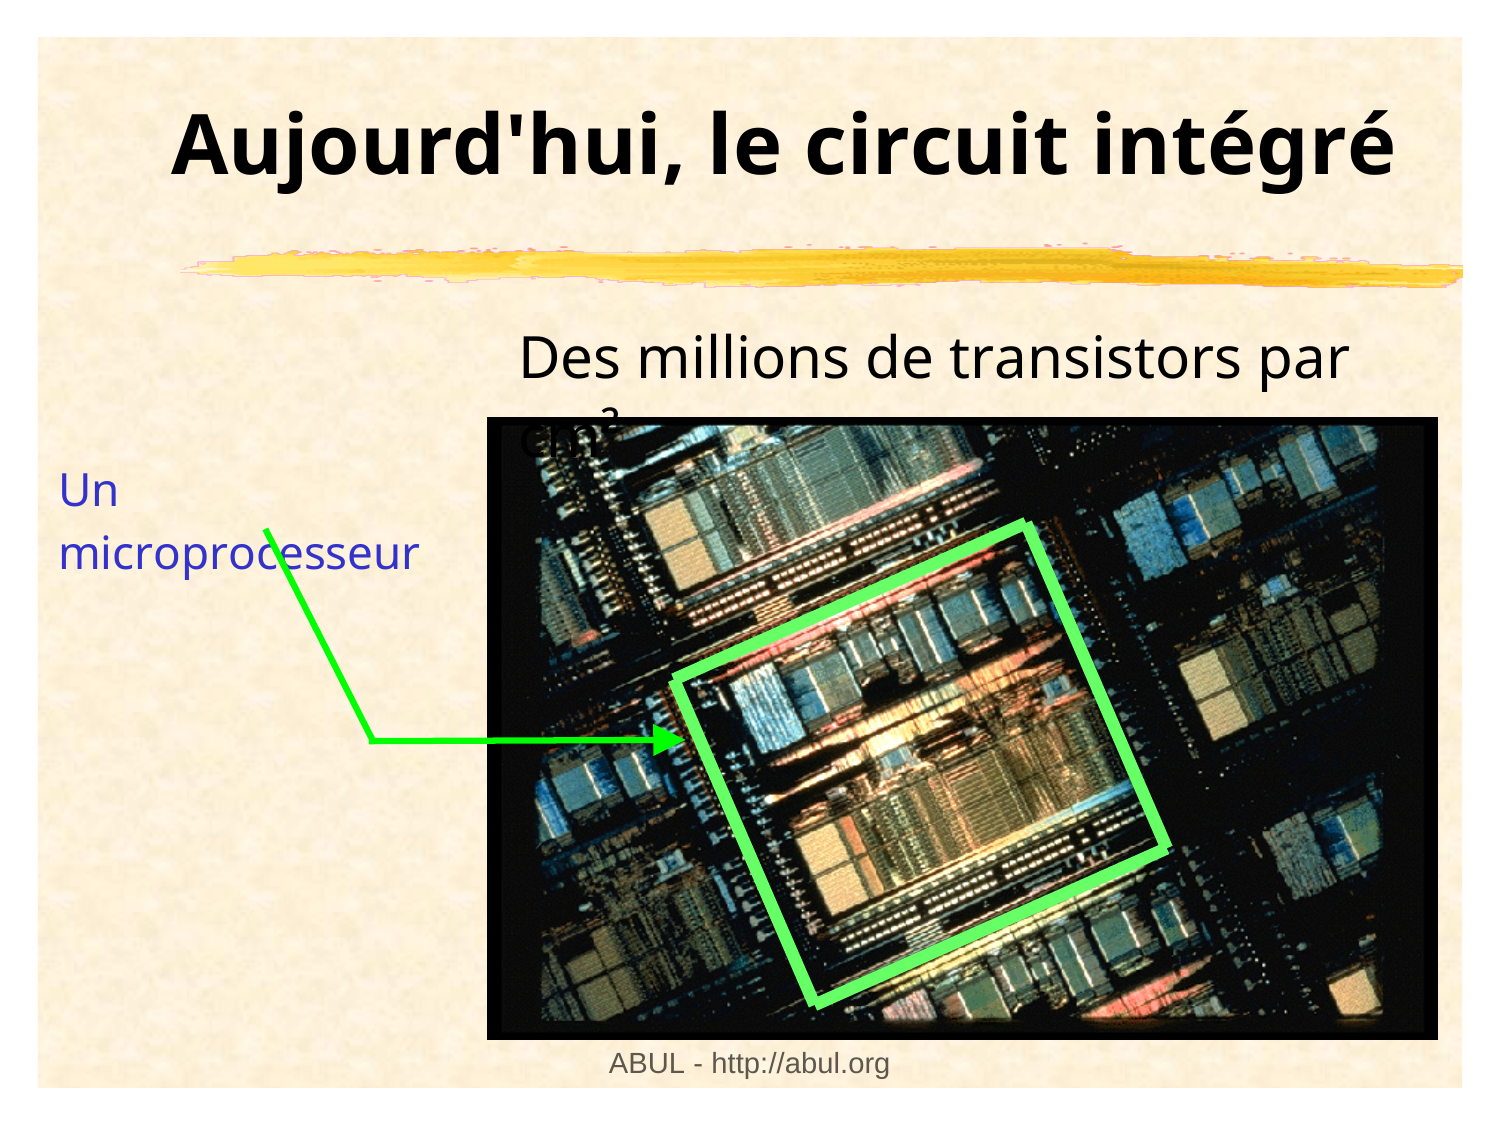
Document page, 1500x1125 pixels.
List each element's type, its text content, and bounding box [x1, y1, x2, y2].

text_box Des millions de transistors par cm² [503, 308, 1448, 392]
picture [37, 37, 1463, 1088]
text_box Un microprocesseur [43, 450, 491, 519]
title Aujourd'hui, le circuit intégré [156, 37, 1463, 248]
